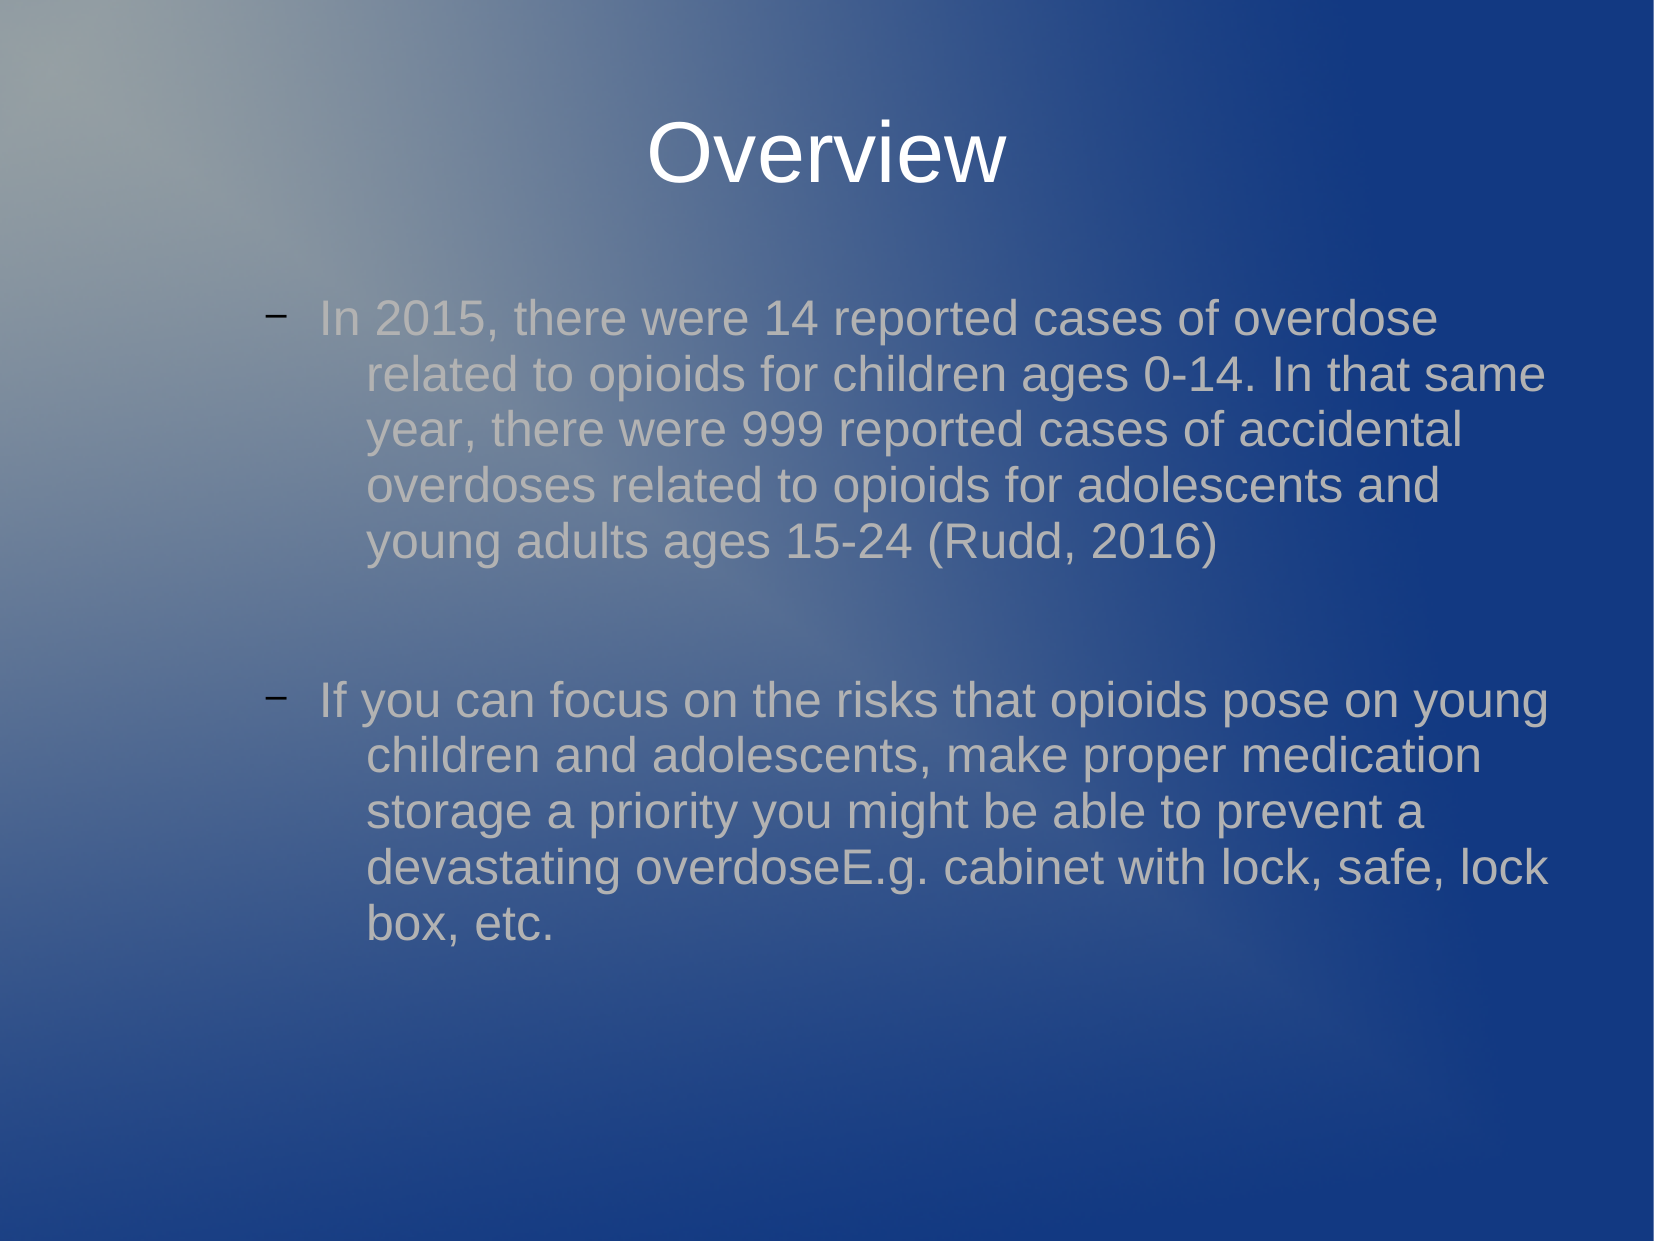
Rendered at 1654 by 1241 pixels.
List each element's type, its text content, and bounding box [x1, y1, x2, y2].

list In 2015, there were 14 reported cases of overdose related to opioids for children ages 0-14. In that same year, there were 999 reported cases of accidental overdoses related to opioids for adolescents and young adults ages 15-24 (Rudd, 2016) If you can focus on the risks that opioids pose on young children and adolescents, make proper medication storage a priority you might be able to prevent a devastating overdoseE.g. cabinet with lock, safe, lock box, etc. [82, 290, 1571, 1109]
title Overview [82, 49, 1571, 257]
picture [0, 0, 1654, 1241]
